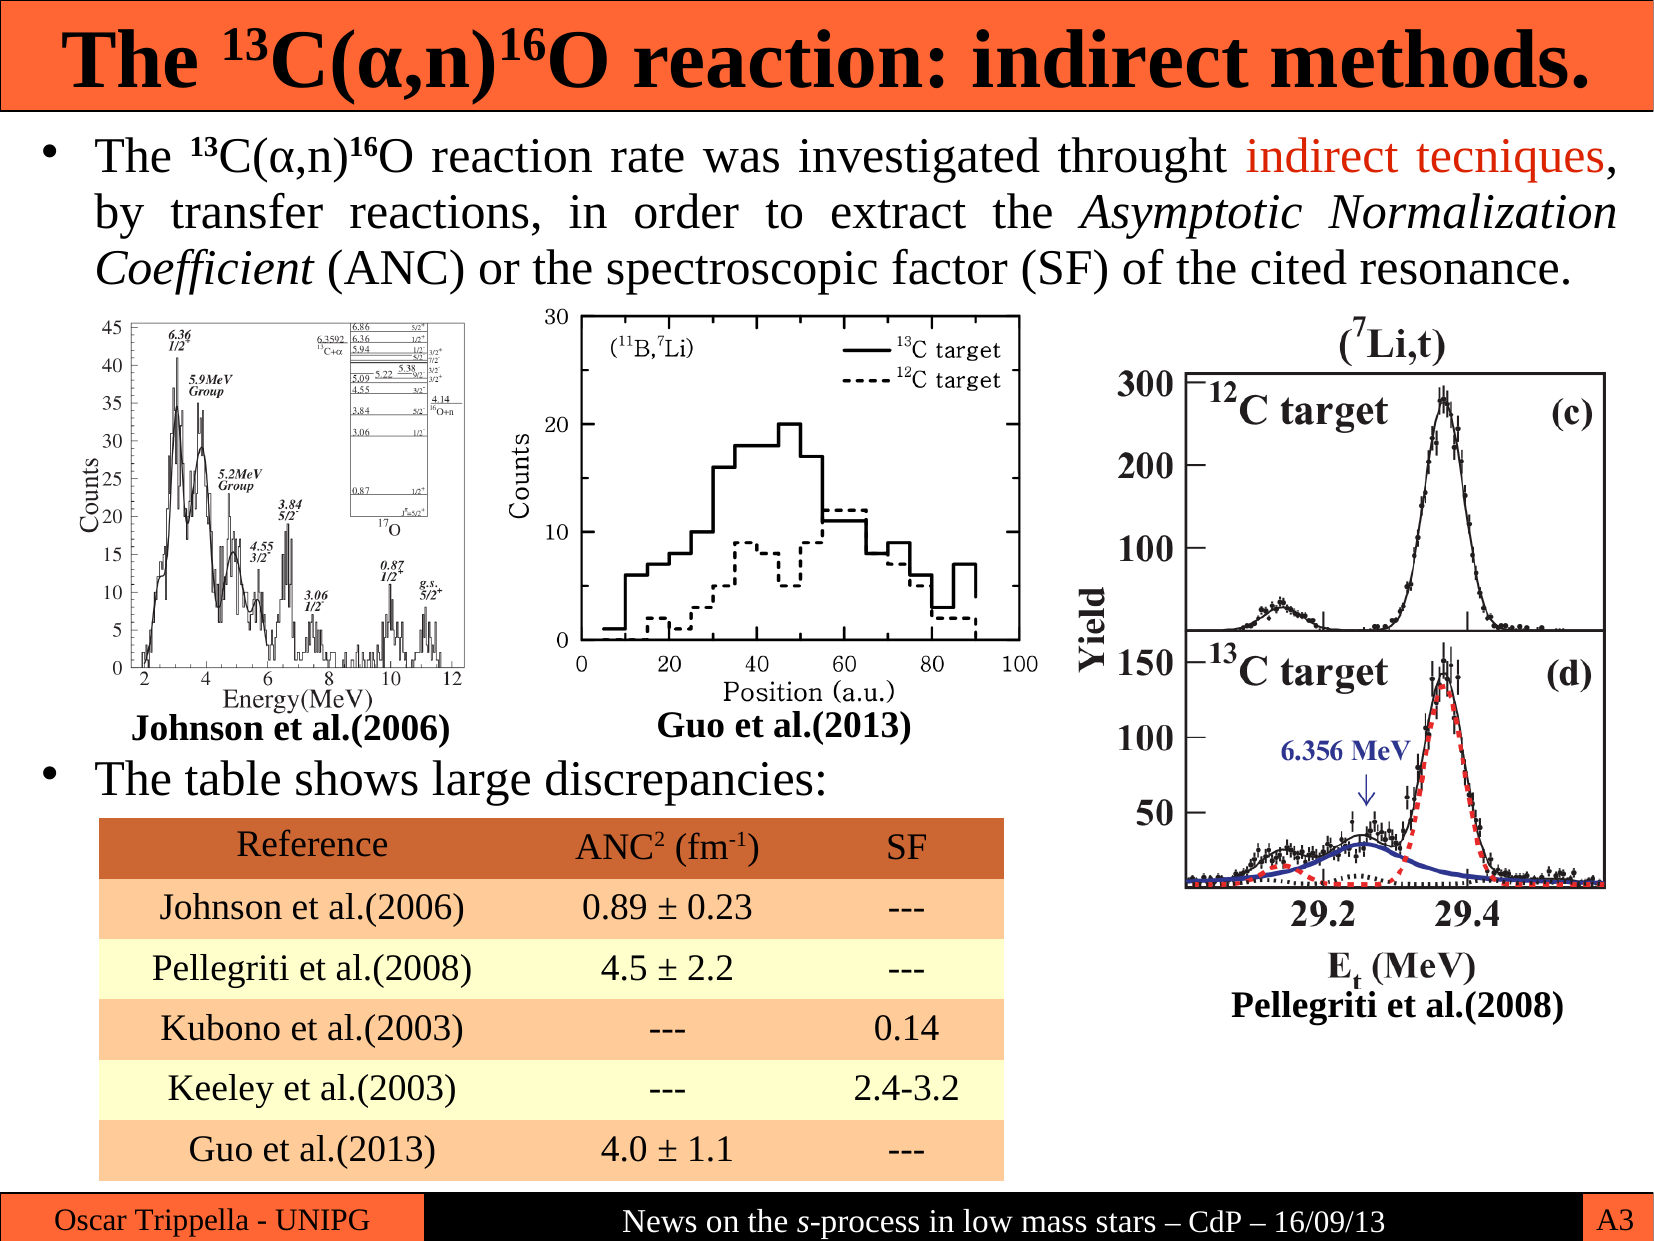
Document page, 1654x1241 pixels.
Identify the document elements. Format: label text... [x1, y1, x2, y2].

list The 13C(α,n)16O reaction rate was investigated throught indirect tecniques, by transfer reactions, in order to extract the Asymptotic Normalization Coefficient (ANC) or the spectroscopic factor (SF) of the cited resonance. The table shows large discrepancies: [23, 124, 1619, 1192]
picture [484, 295, 1052, 709]
table_cell 2.4-3.2 [809, 1060, 1004, 1120]
table_cell 4.0 ± 1.1 [526, 1120, 809, 1181]
table_cell --- [526, 1060, 809, 1120]
text_box Guo et al.(2013) [641, 696, 928, 754]
table_cell --- [809, 879, 1004, 939]
table_cell 0.14 [809, 999, 1004, 1060]
text_box Oscar Trippella - UNIPG [0, 1192, 425, 1241]
table_cell 0.89 ± 0.23 [526, 879, 809, 939]
table_header ANC2 (fm-1) [526, 818, 809, 879]
table_cell --- [526, 999, 809, 1060]
table_cell Johnson et al.(2006) [99, 879, 526, 939]
table_cell Pellegriti et al.(2008) [99, 939, 526, 999]
table_header SF [809, 818, 1004, 879]
table_header Reference [99, 818, 526, 879]
text_box A3 [1583, 1192, 1654, 1241]
picture [72, 318, 473, 717]
table_cell Kubono et al.(2003) [99, 999, 526, 1060]
table_cell Keeley et al.(2003) [99, 1060, 526, 1120]
picture [1064, 307, 1619, 989]
text_box The 13C(α,n)16O reaction: indirect methods. [0, 0, 1654, 112]
table_cell Guo et al.(2013) [99, 1120, 526, 1181]
table_cell --- [809, 939, 1004, 999]
table_cell --- [809, 1120, 1004, 1181]
table_cell 4.5 ± 2.2 [526, 939, 809, 999]
text_box Johnson et al.(2006) [116, 699, 466, 756]
text_box Pellegriti et al.(2008) [1216, 976, 1580, 1034]
text_box News on the s-process in low mass stars – CdP – 16/09/13 [425, 1192, 1583, 1241]
